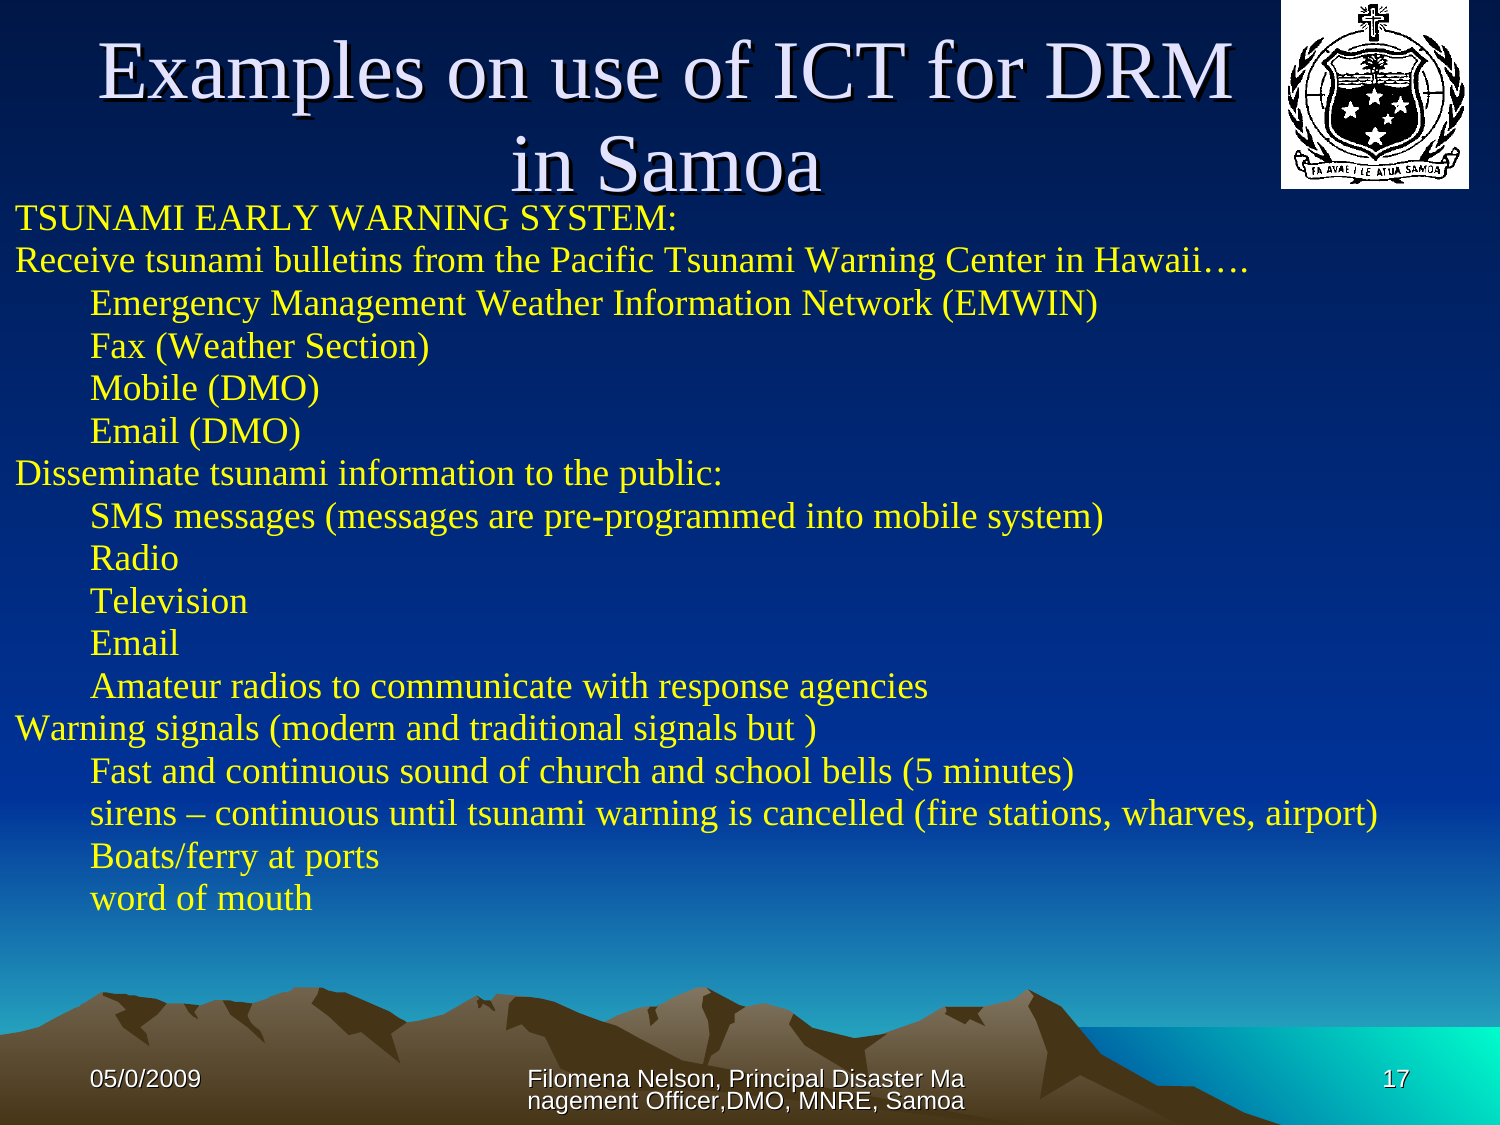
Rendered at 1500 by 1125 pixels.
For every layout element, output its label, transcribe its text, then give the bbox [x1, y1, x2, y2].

list TSUNAMI EARLY WARNING SYSTEM: Receive tsunami bulletins from the Pacific Tsunami Warning Center in Hawaii…. Emergency Management Weather Information Network (EMWIN) Fax (Weather Section) Mobile (DMO) Email (DMO) Disseminate tsunami information to the public: SMS messages (messages are pre-programmed into mobile system) Radio Television Email Amateur radios to communicate with response agencies Warning signals (modern and traditional signals but ) Fast and continuous sound of church and school bells (5 minutes) sirens – continuous until tsunami warning is cancelled (fire stations, wharves, airport) Boats/ferry at ports word of mouth [0, 196, 1500, 1071]
title Examples on use of ICT for DRM in Samoa [74, 9, 1258, 196]
picture [1281, 0, 1469, 190]
